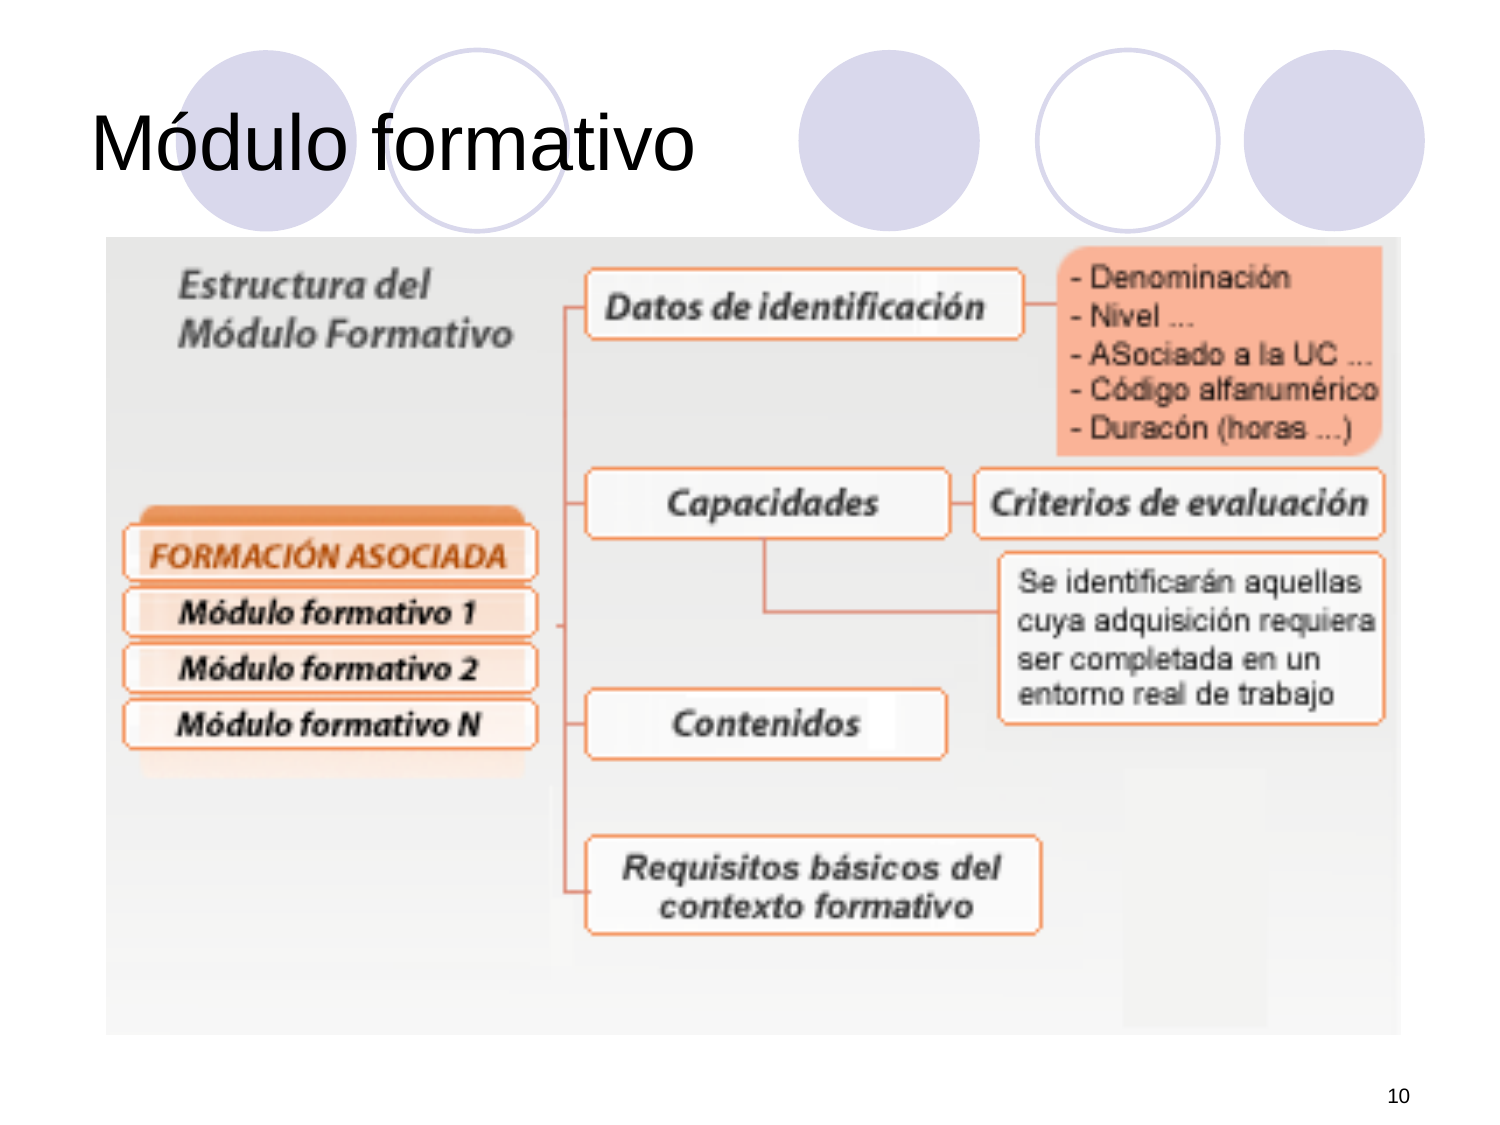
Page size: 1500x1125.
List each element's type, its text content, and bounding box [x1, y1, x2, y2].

title Módulo formativo [75, 45, 1426, 233]
text_box [106, 237, 1401, 1035]
text_box <number> [1074, 1074, 1426, 1101]
